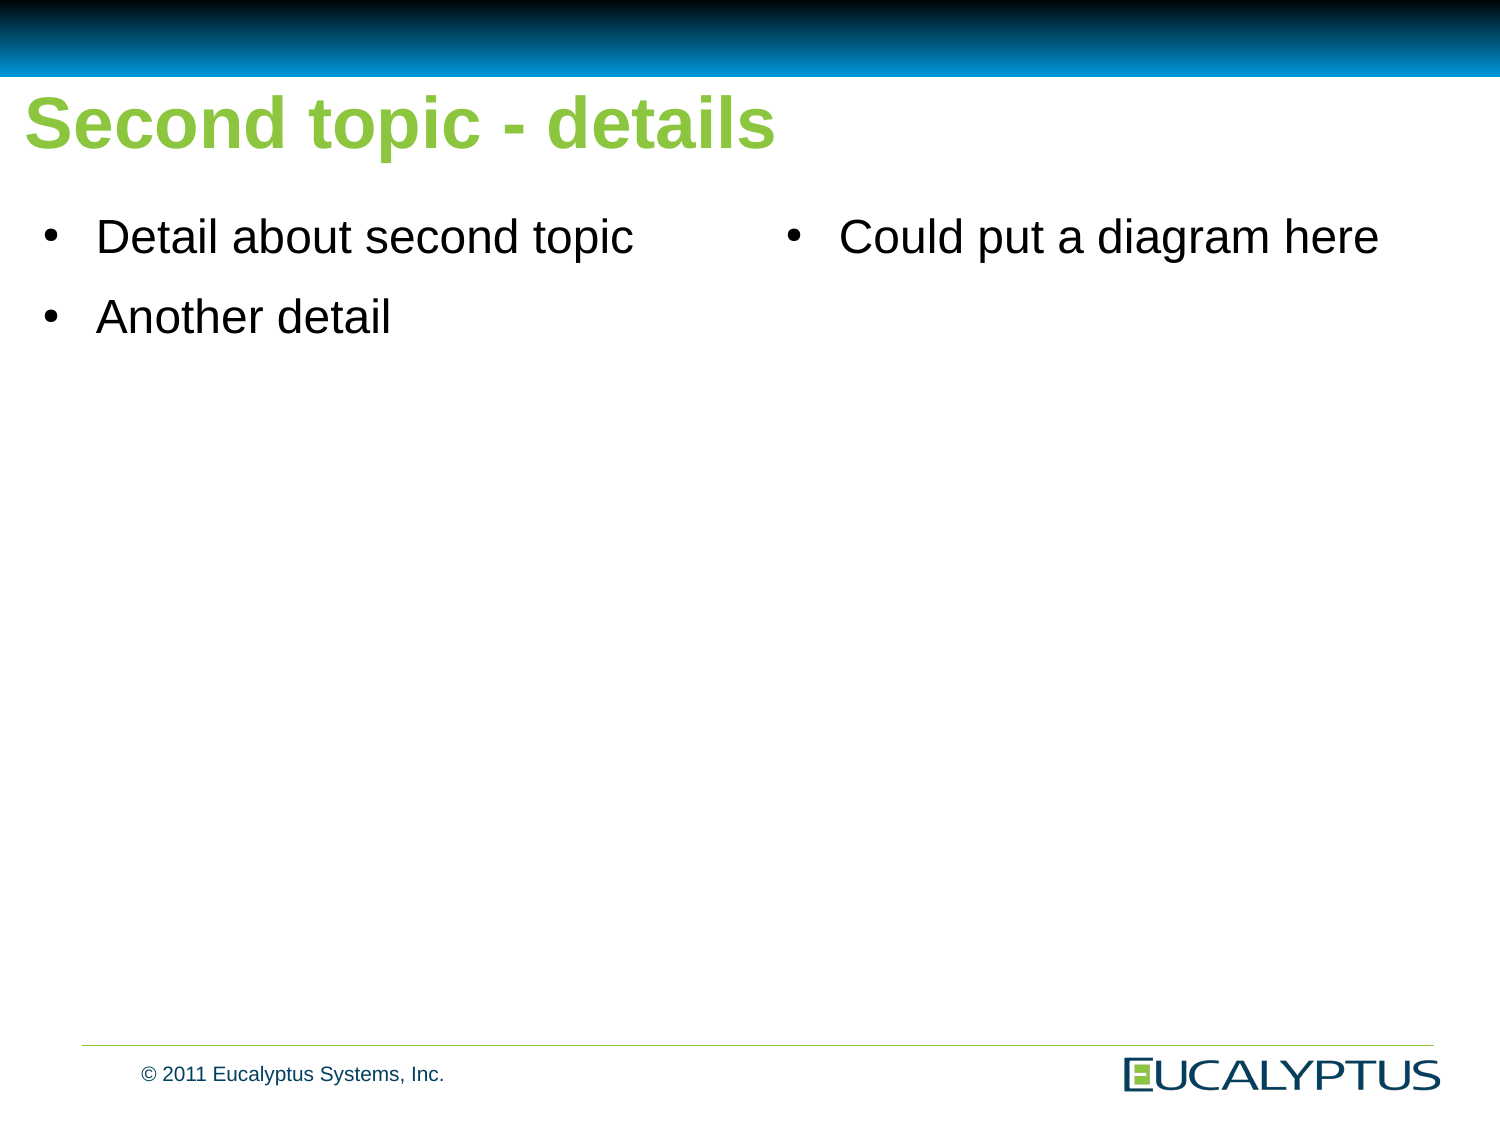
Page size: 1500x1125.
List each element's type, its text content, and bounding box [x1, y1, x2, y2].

title Second topic - details [24, 76, 1475, 175]
list Could put a diagram here [767, 212, 1476, 1008]
list Detail about second topic Another detail [24, 212, 733, 1008]
picture [1121, 1056, 1443, 1093]
picture [141, 1066, 156, 1081]
